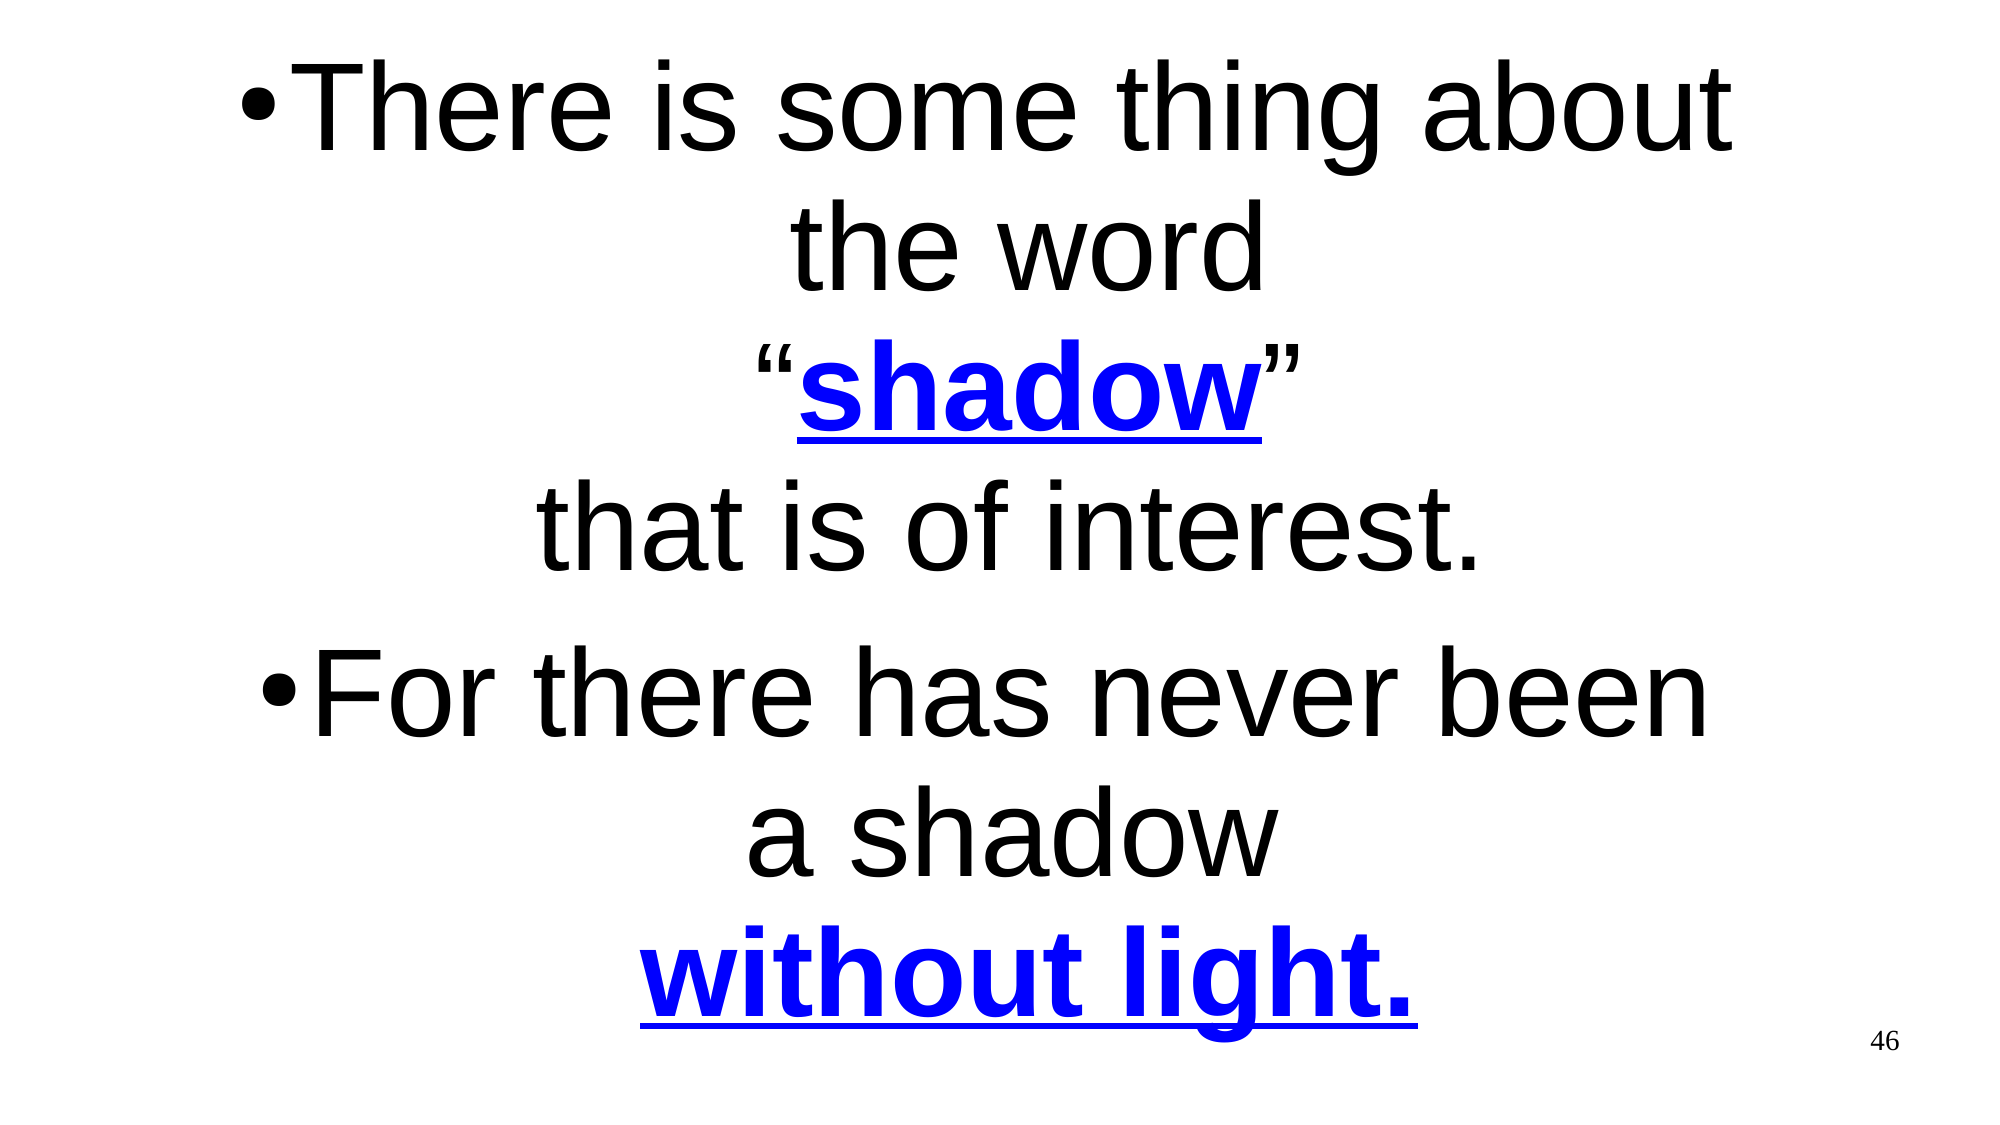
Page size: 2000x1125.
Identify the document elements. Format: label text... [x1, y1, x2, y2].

list There is some thing about the word “shadow” that is of interest. For there has never been a shadow without light. [37, 37, 1951, 1088]
